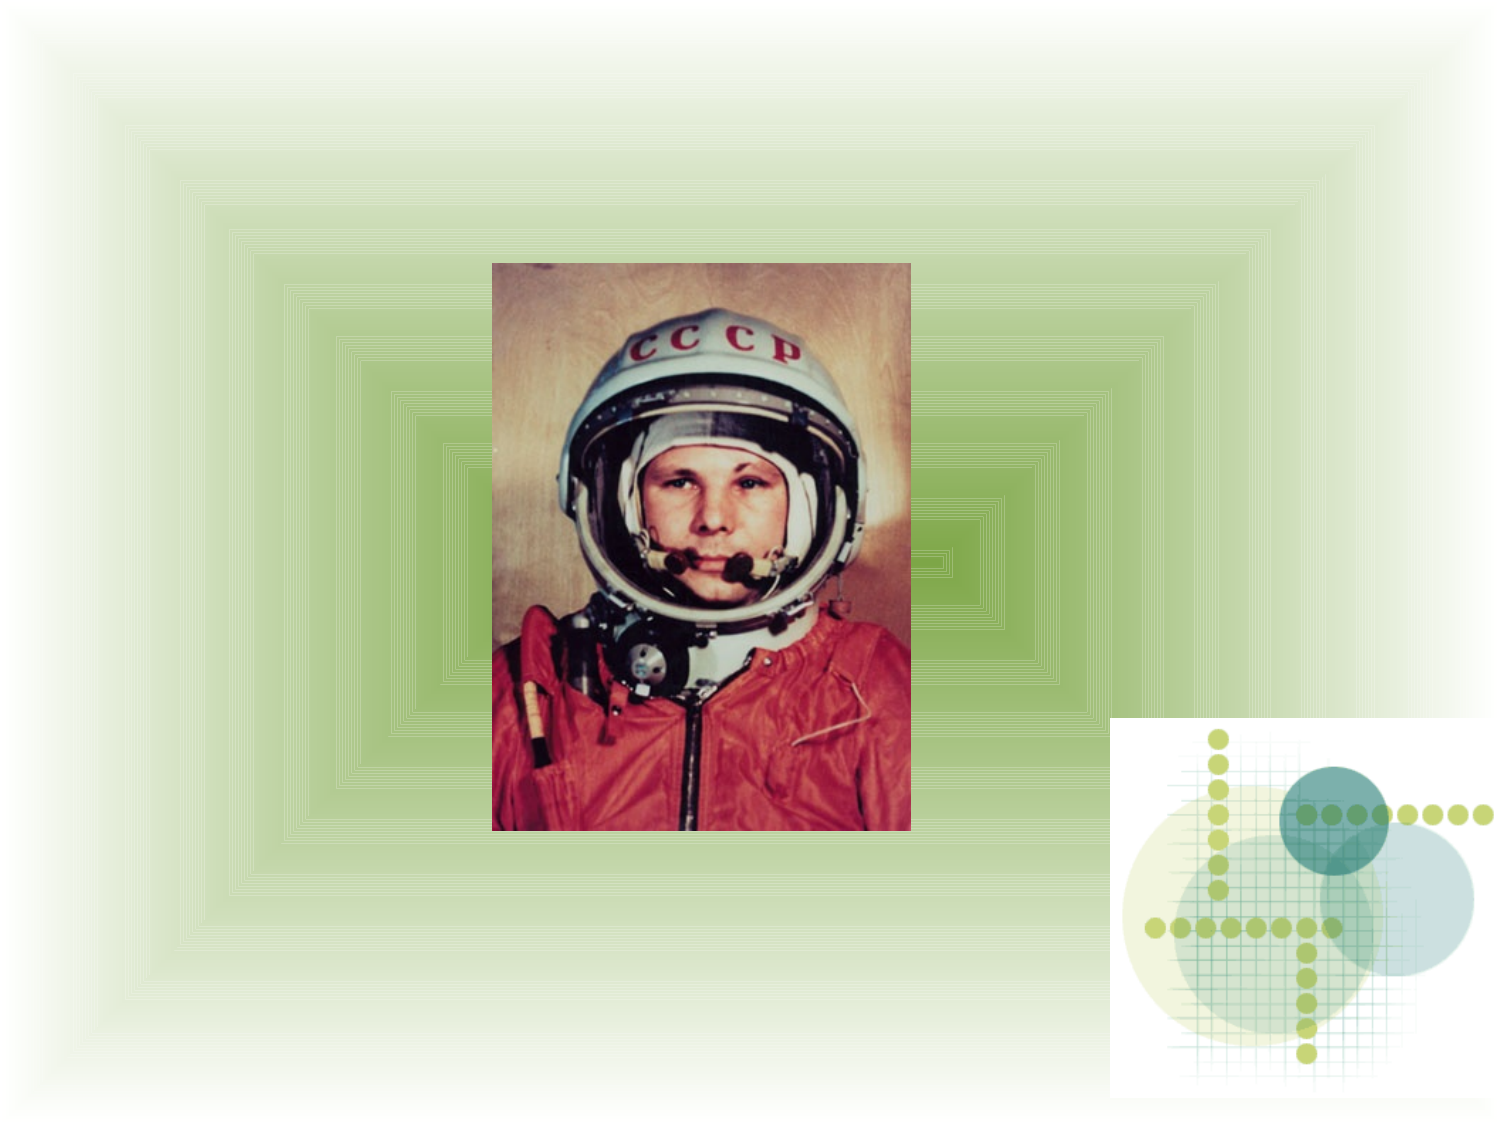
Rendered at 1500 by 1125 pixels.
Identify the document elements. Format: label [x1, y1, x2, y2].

picture [492, 263, 911, 831]
